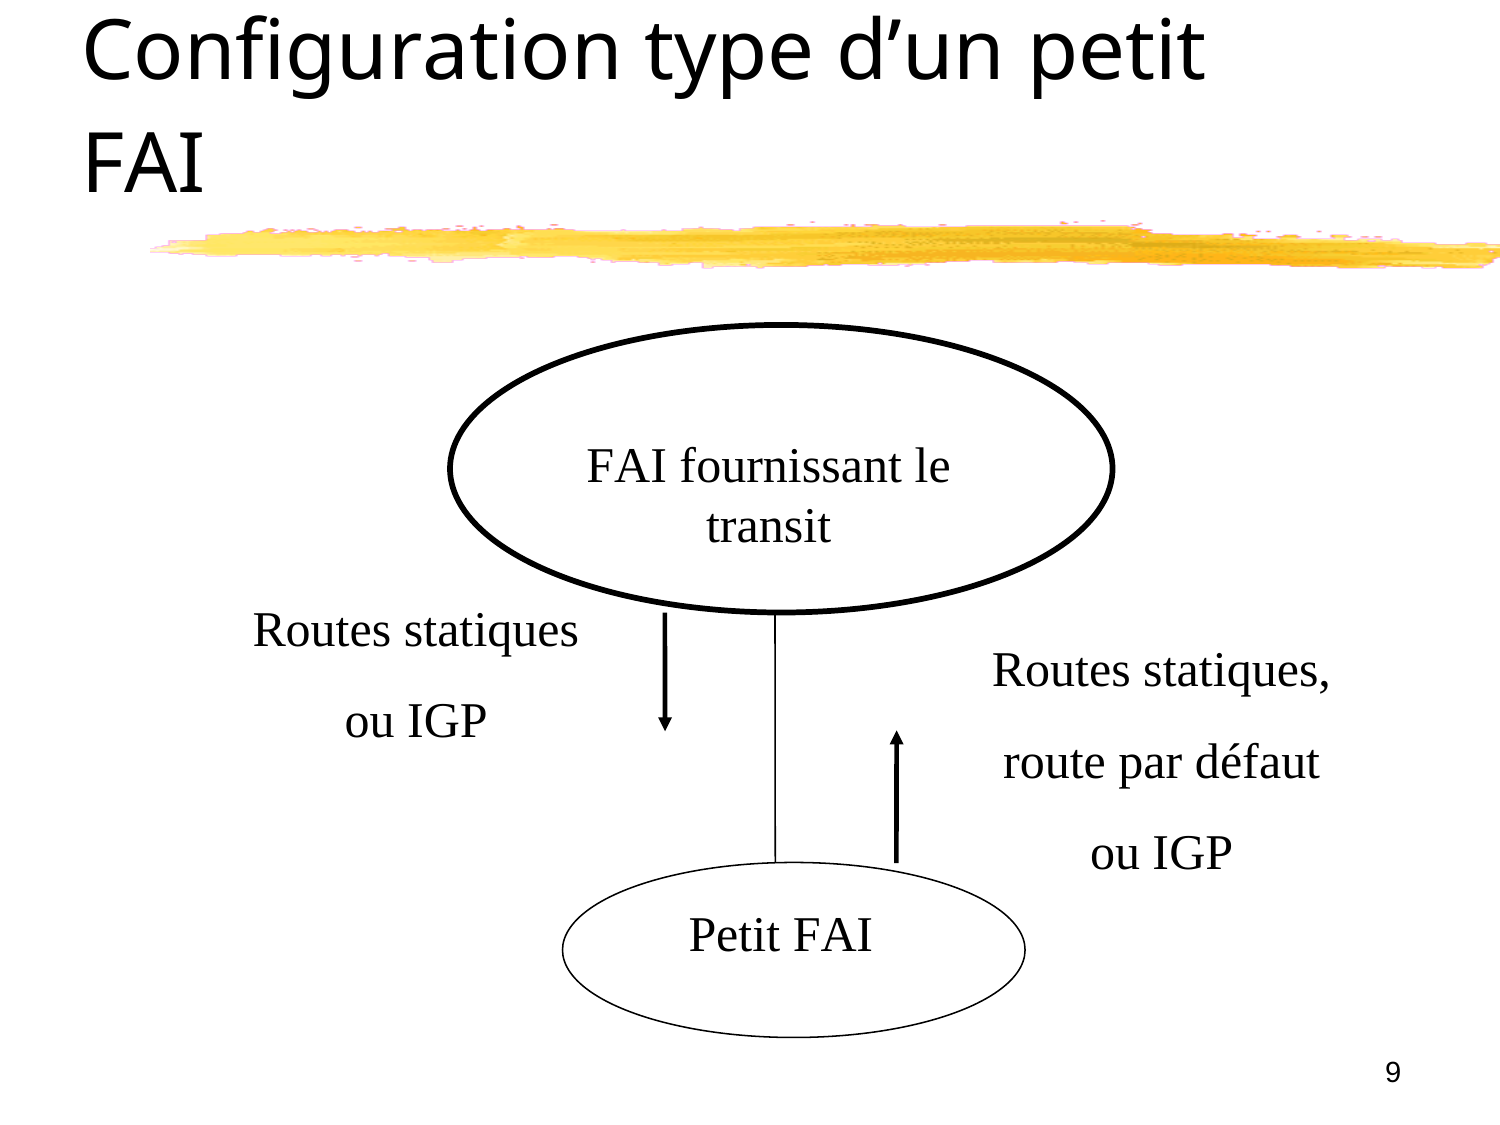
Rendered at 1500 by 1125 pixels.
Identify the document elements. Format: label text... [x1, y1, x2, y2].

text_box Petit FAI [673, 893, 889, 969]
picture [150, 215, 1500, 279]
text_box Routes statiques, route par défaut ou IGP [934, 629, 1389, 888]
text_box Routes statiques ou IGP [237, 588, 595, 756]
title Configuration type d’un petit FAI [66, 9, 1342, 225]
text_box FAI fournissant le transit [537, 424, 1000, 561]
text_box <number> [1104, 1021, 1416, 1097]
